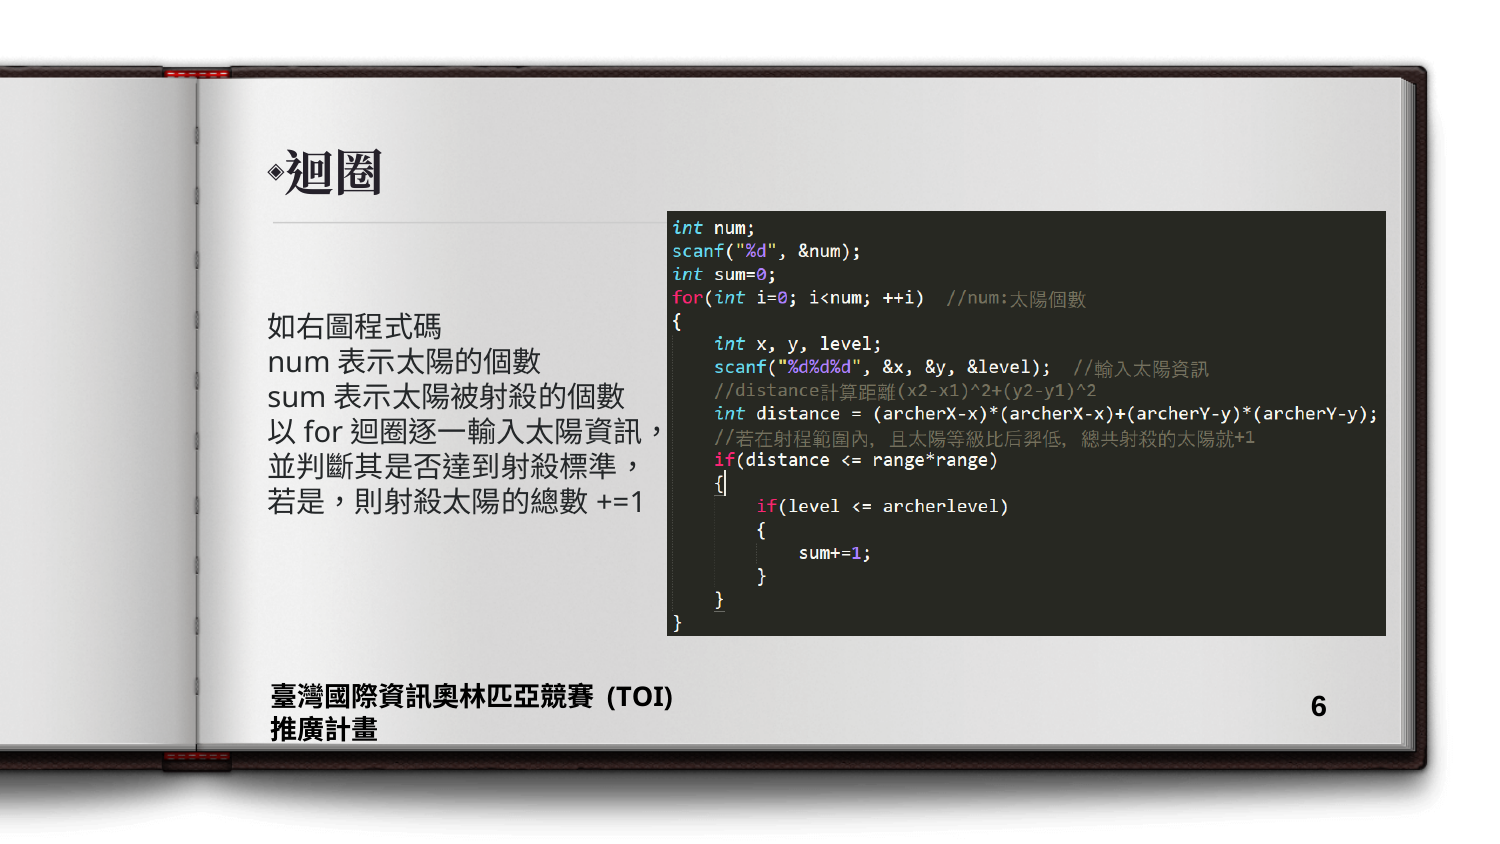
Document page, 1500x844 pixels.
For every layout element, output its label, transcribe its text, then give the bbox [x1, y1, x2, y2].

text_box 如右圖程式碼 num表示太陽的個數 sum表示太陽被射殺的個數 以for迴圈逐一輸入太陽資訊， 並判斷其是否達到射殺標準， 若是，則射殺太陽的總數+=1 [252, 301, 1447, 839]
text_box 迴圈 [252, 126, 1194, 216]
picture [667, 211, 1386, 636]
